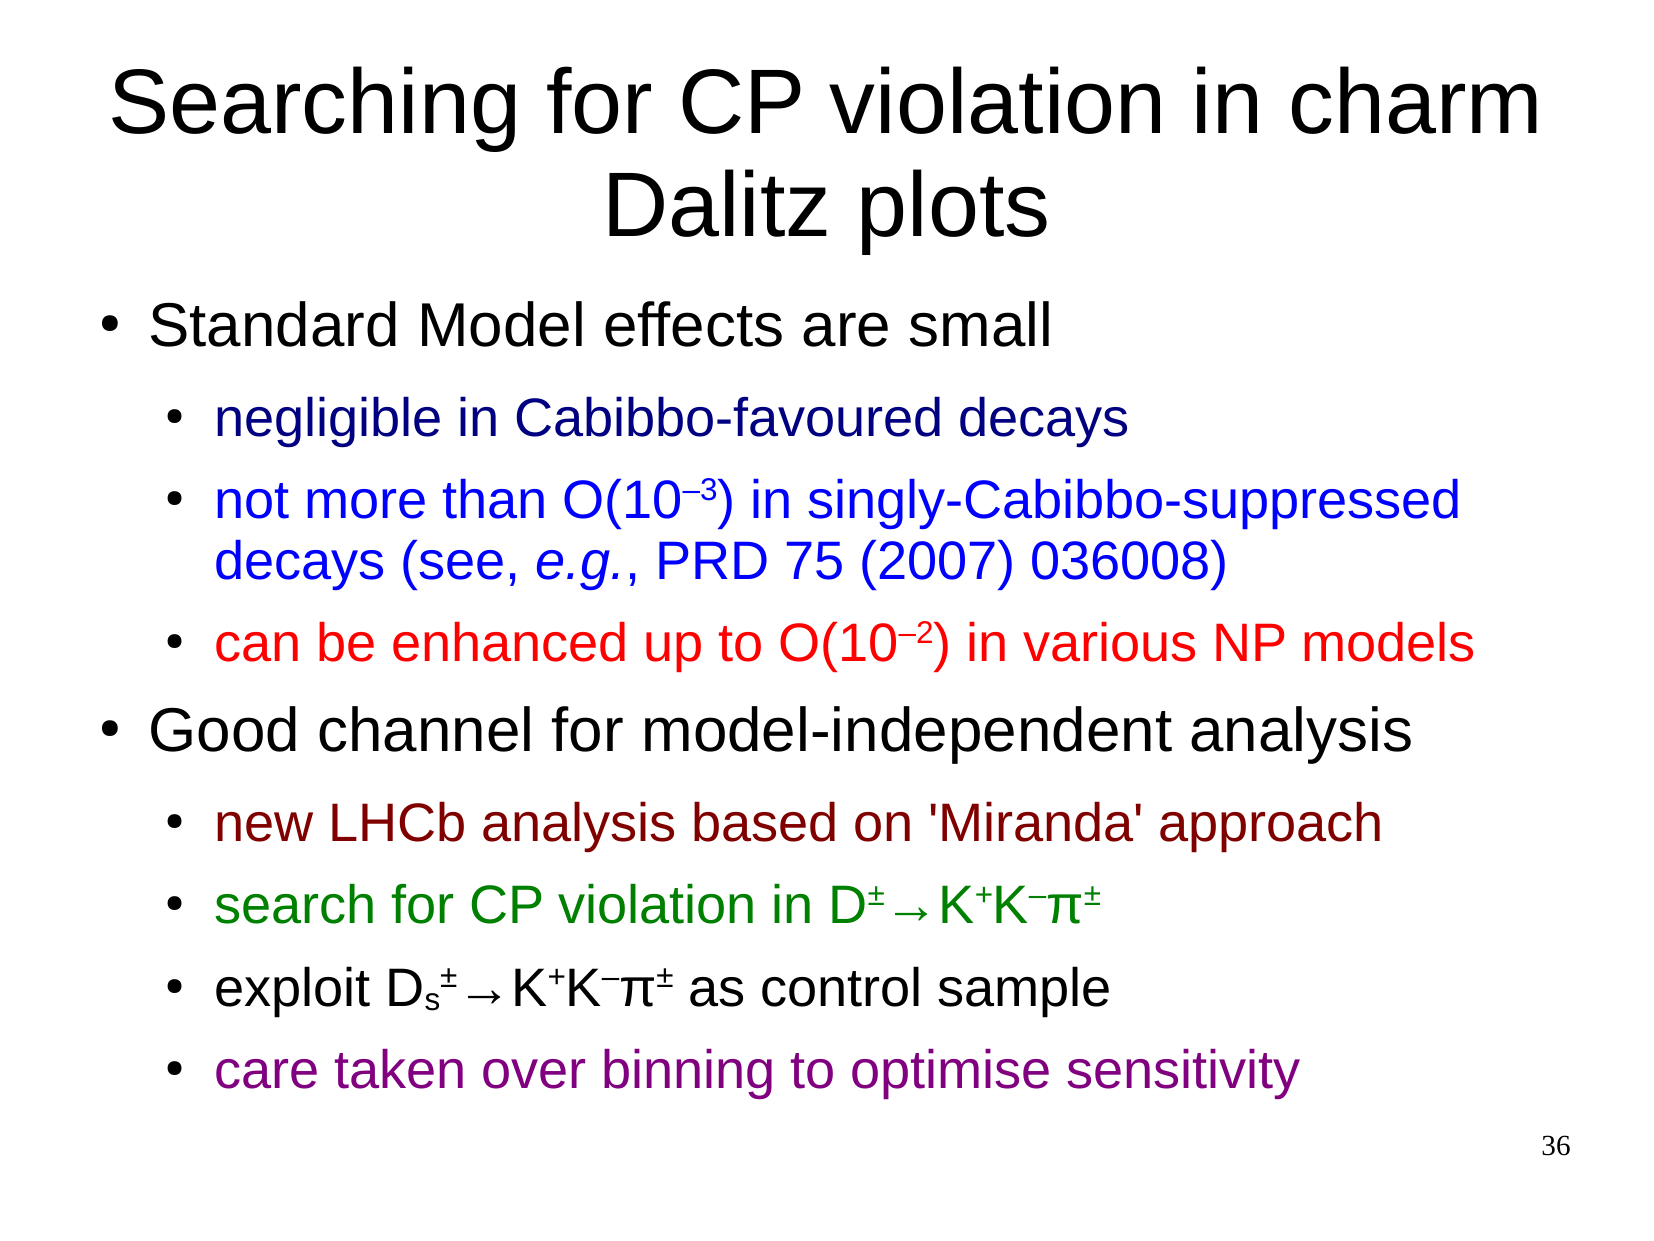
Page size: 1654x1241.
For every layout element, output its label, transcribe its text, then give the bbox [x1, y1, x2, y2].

title Searching for CP violation in charm Dalitz plots [82, 50, 1571, 256]
list Standard Model effects are small negligible in Cabibbo-favoured decays not more than O(10–3) in singly-Cabibbo-suppressed decays (see, e.g., PRD 75 (2007) 036008) can be enhanced up to O(10–2) in various NP models Good channel for model-independent analysis new LHCb analysis based on 'Miranda' approach search for CP violation in D±→K+K–π± exploit Ds±→K+K–π± as control sample care taken over binning to optimise sensitivity [82, 290, 1571, 1109]
